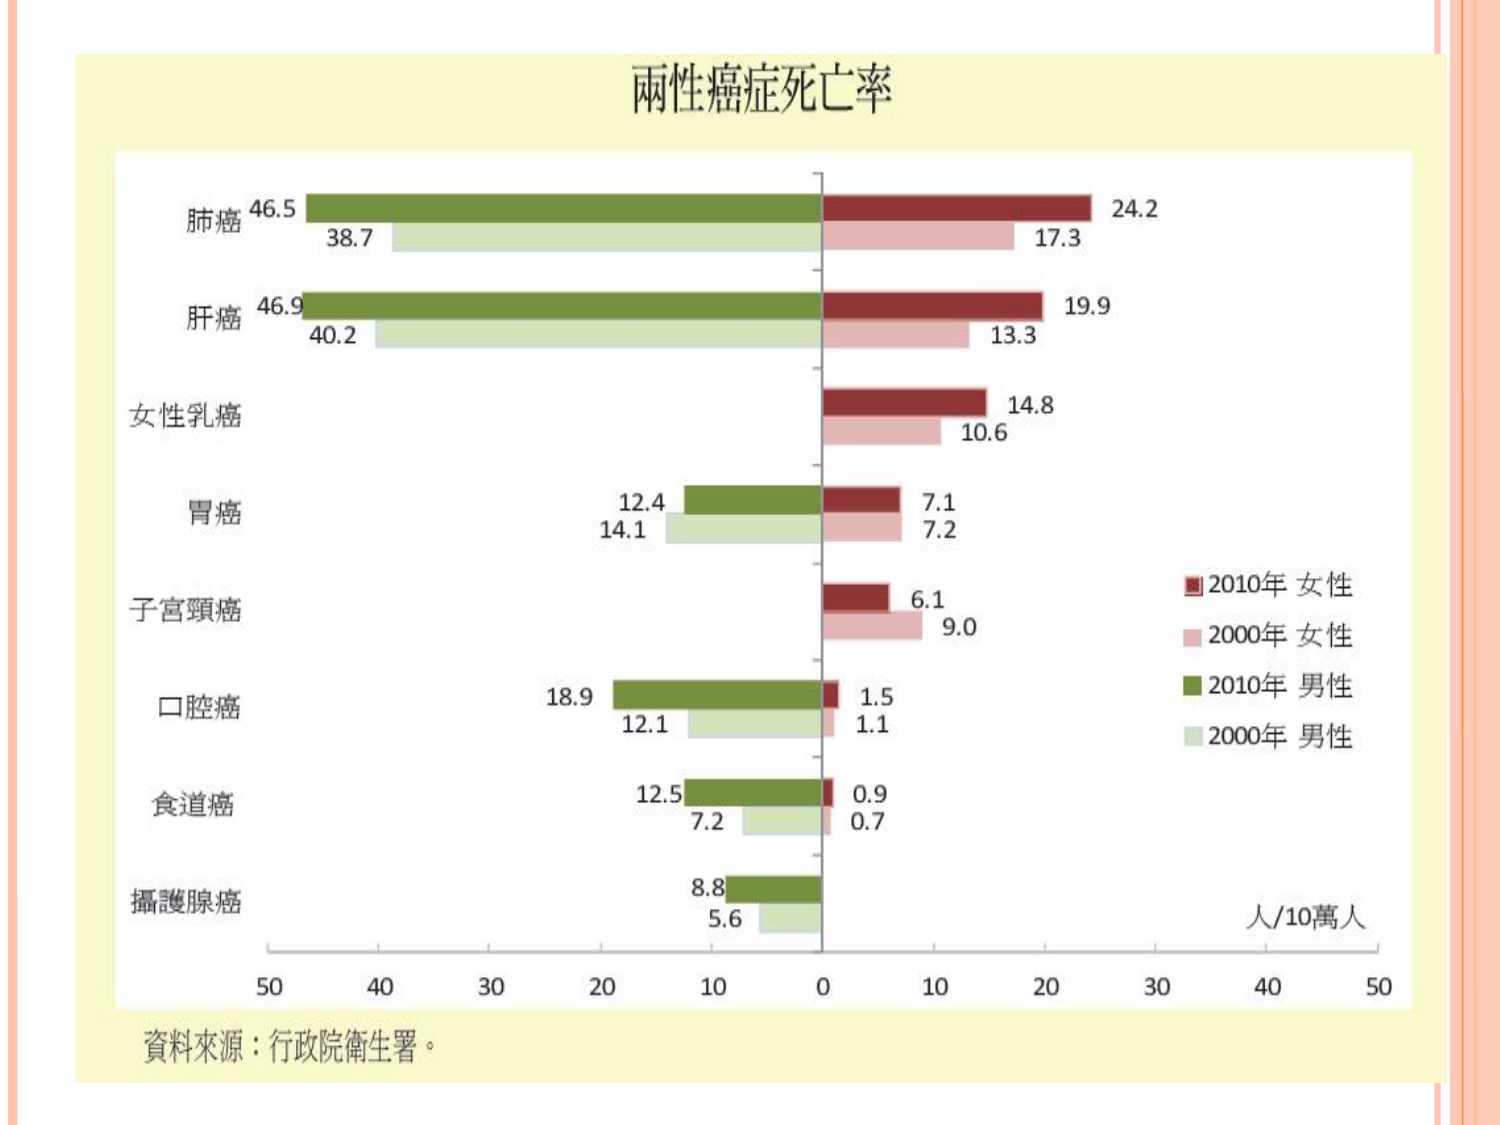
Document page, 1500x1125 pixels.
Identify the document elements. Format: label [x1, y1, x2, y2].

picture [75, 54, 1447, 1083]
